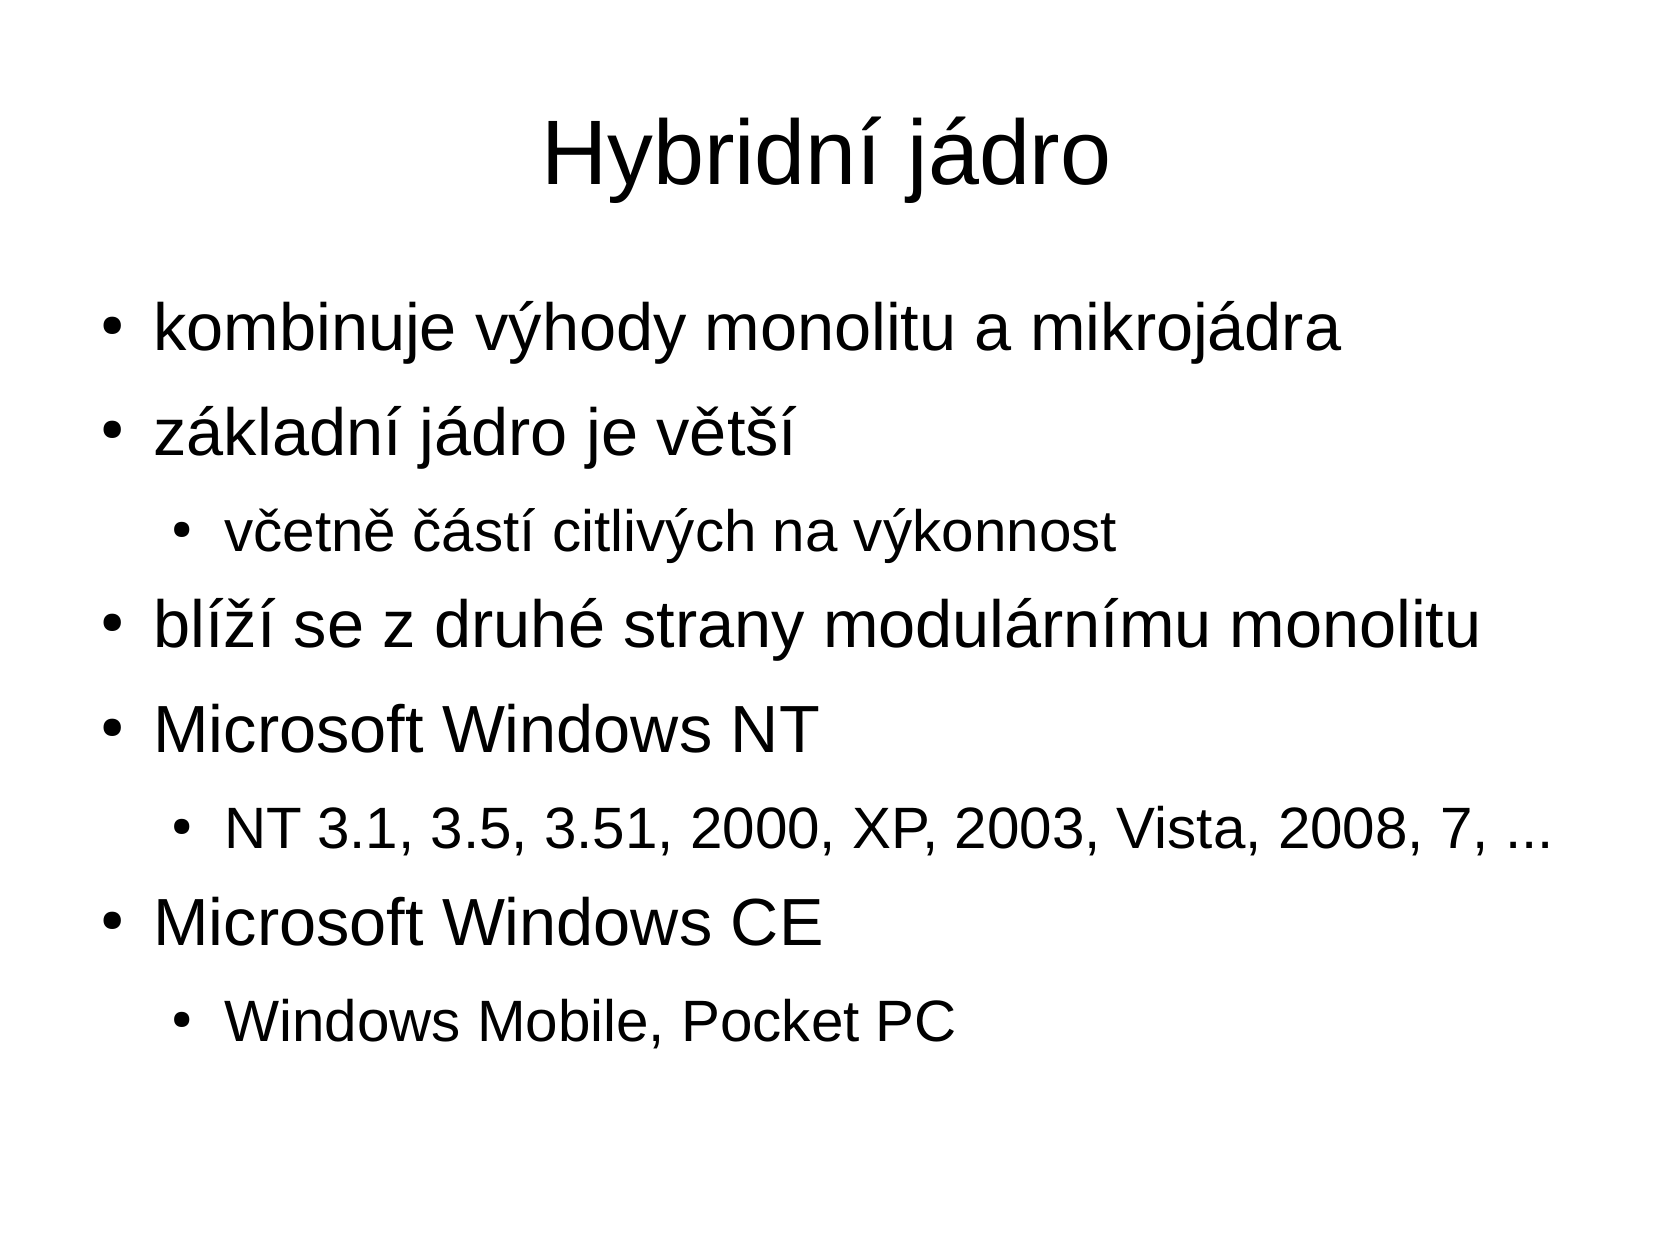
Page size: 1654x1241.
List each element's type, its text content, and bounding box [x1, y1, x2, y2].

list kombinuje výhody monolitu a mikrojádra základní jádro je větší včetně částí citlivých na výkonnost blíží se z druhé strany modulárnímu monolitu Microsoft Windows NT NT 3.1, 3.5, 3.51, 2000, XP, 2003, Vista, 2008, 7, ... Microsoft Windows CE Windows Mobile, Pocket PC [82, 290, 1571, 1094]
title Hybridní jádro [82, 56, 1571, 250]
